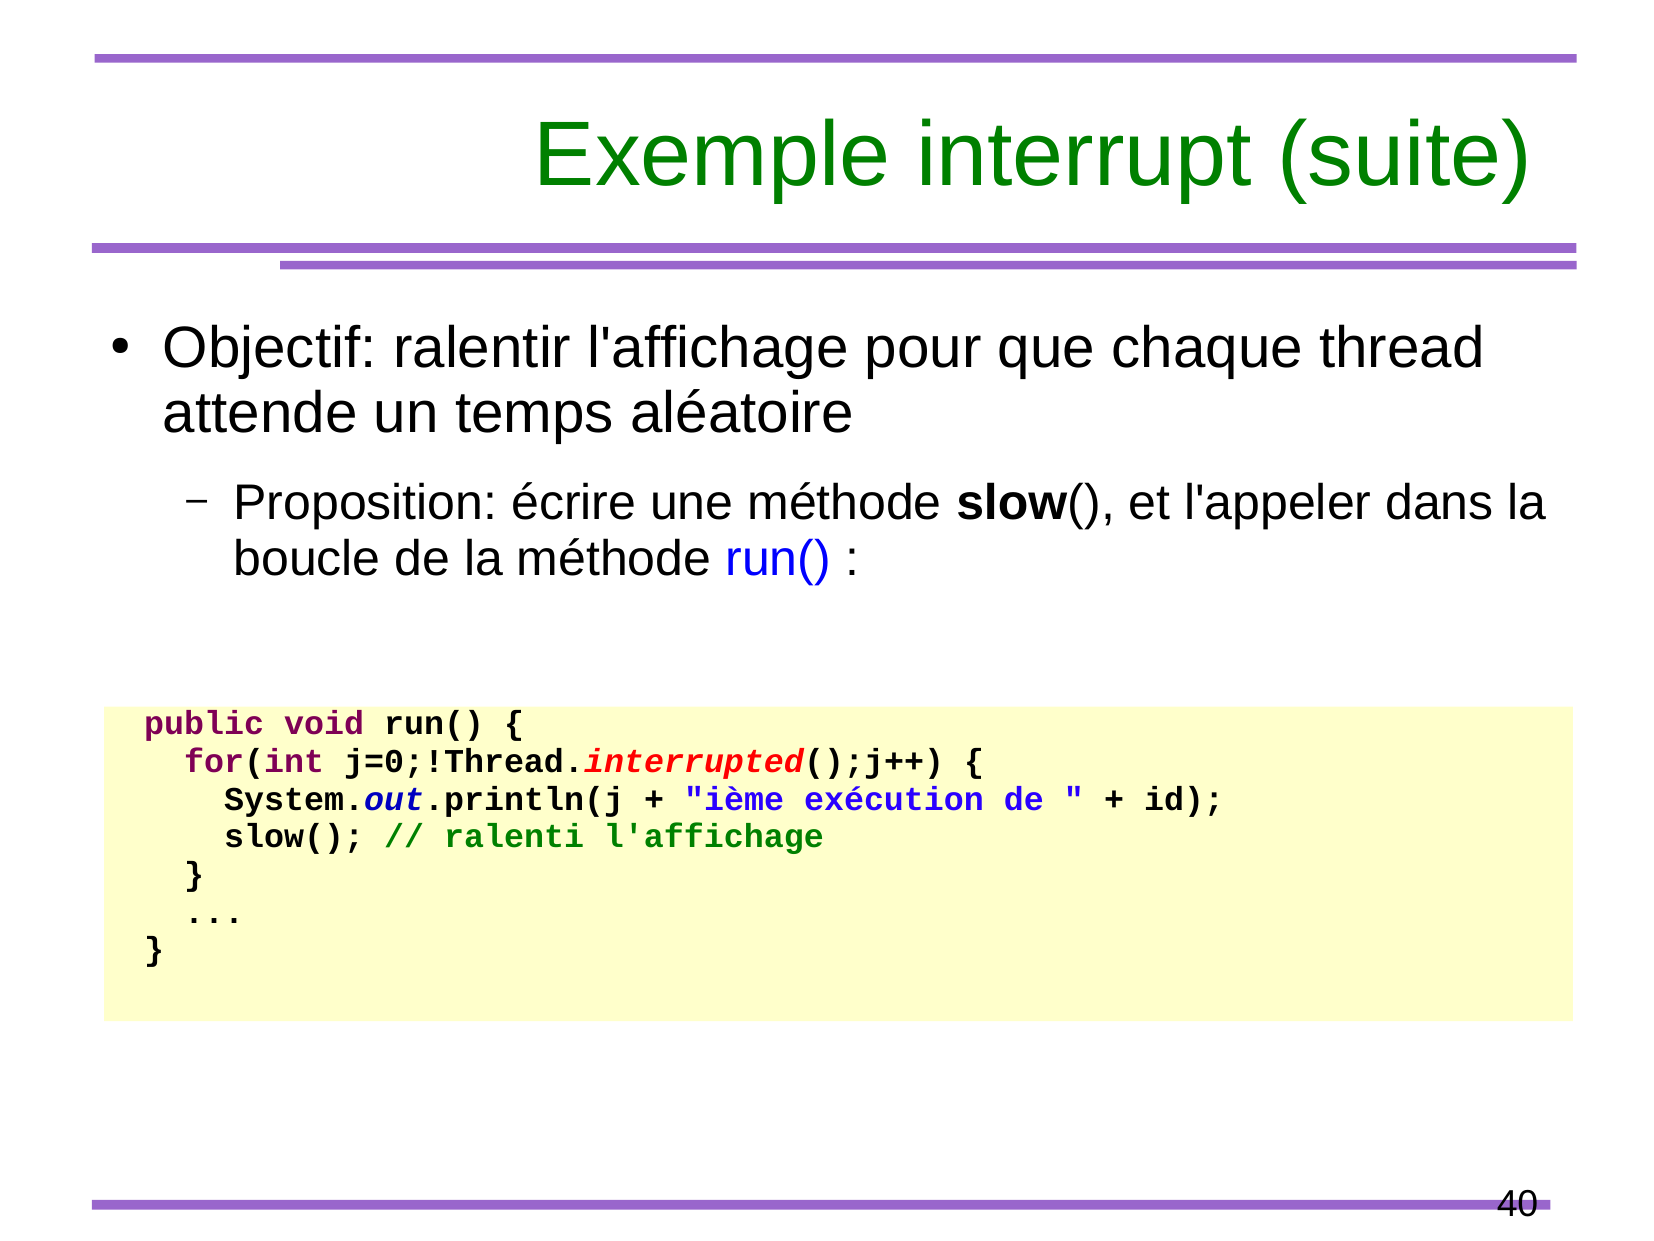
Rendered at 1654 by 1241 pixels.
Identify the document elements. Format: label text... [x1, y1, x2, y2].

title Exemple interrupt (suite) [121, 49, 1534, 257]
list Objectif: ralentir l'affichage pour que chaque thread attende un temps aléatoire Proposition: écrire une méthode slow(), et l'appeler dans la boucle de la méthode run() : [92, 315, 1563, 1163]
text_box public void run() { for(int j=0;!Thread.interrupted();j++) { System.out.println(j + "ième exécution de " + id); slow(); // ralenti l'affichage } ... } [104, 706, 1573, 1022]
